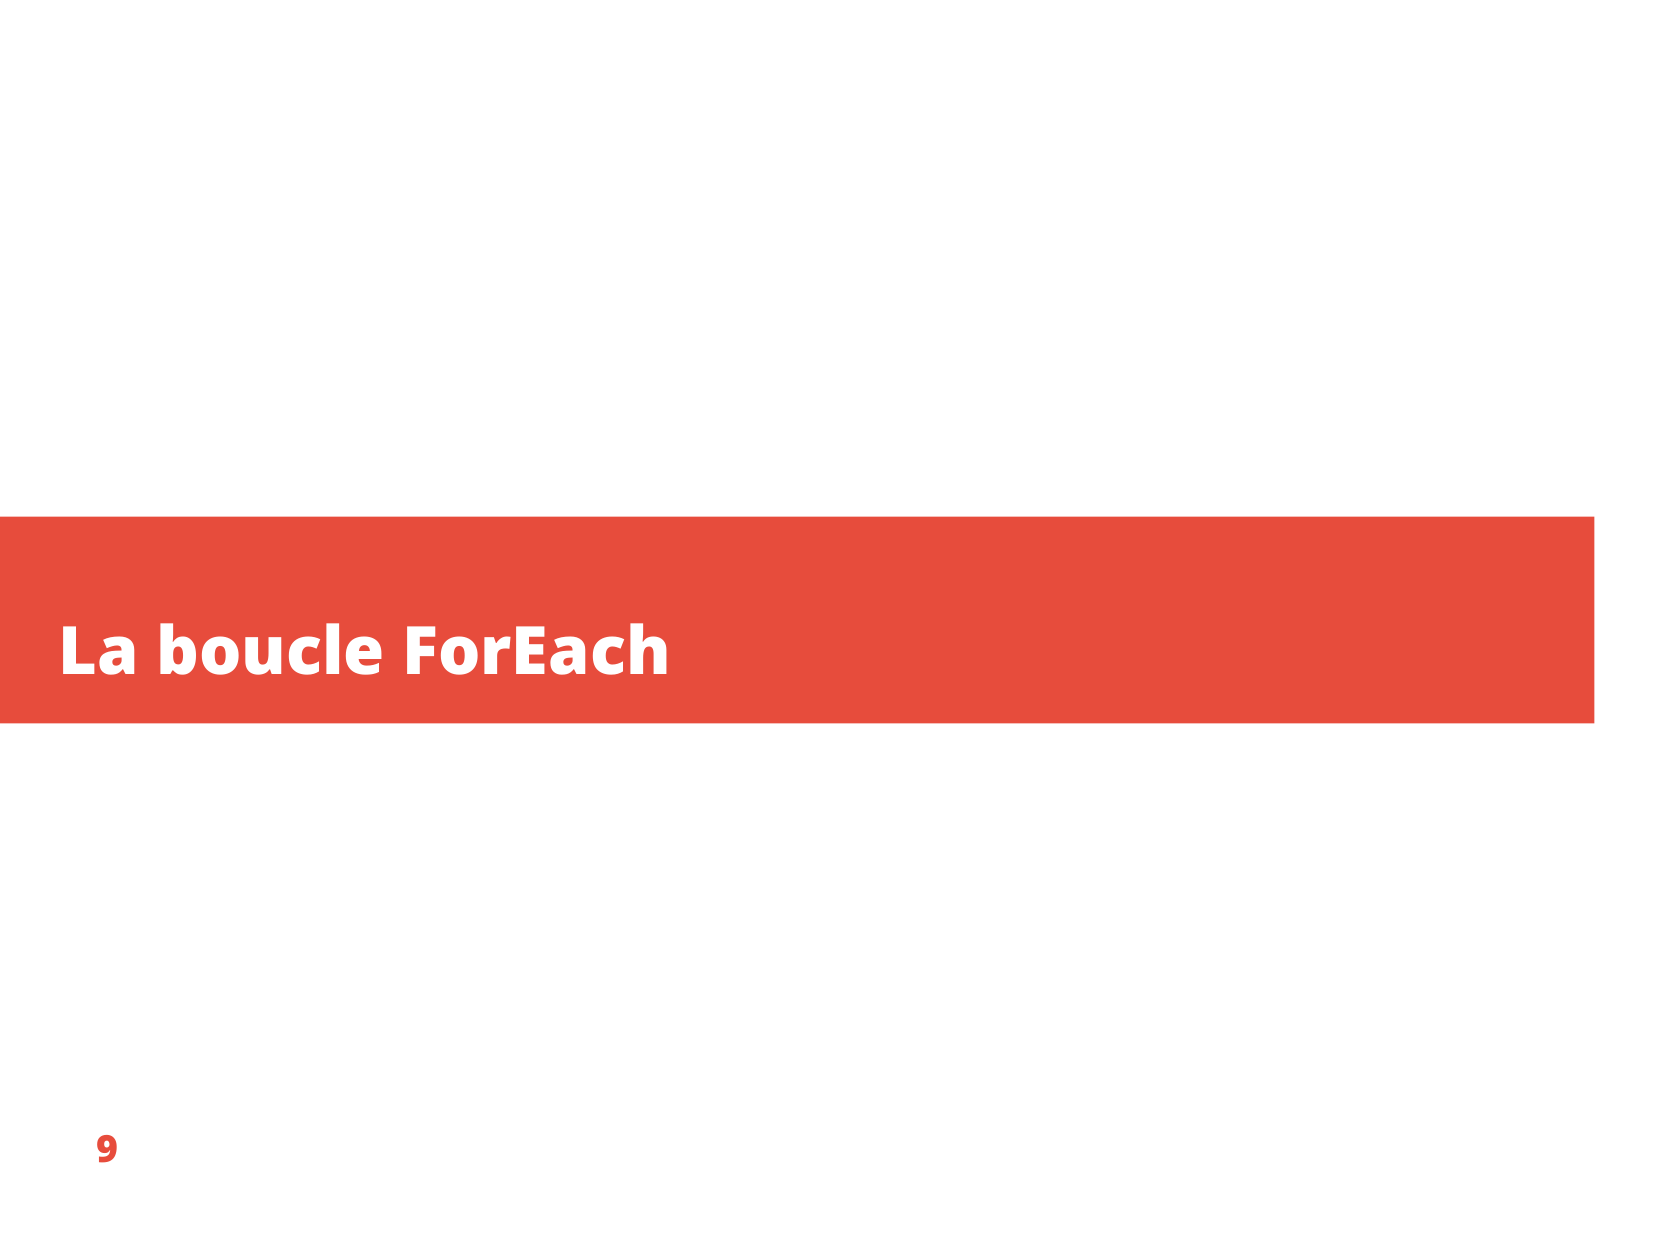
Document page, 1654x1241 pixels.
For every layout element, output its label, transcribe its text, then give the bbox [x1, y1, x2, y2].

title La boucle ForEach [59, 546, 1595, 694]
